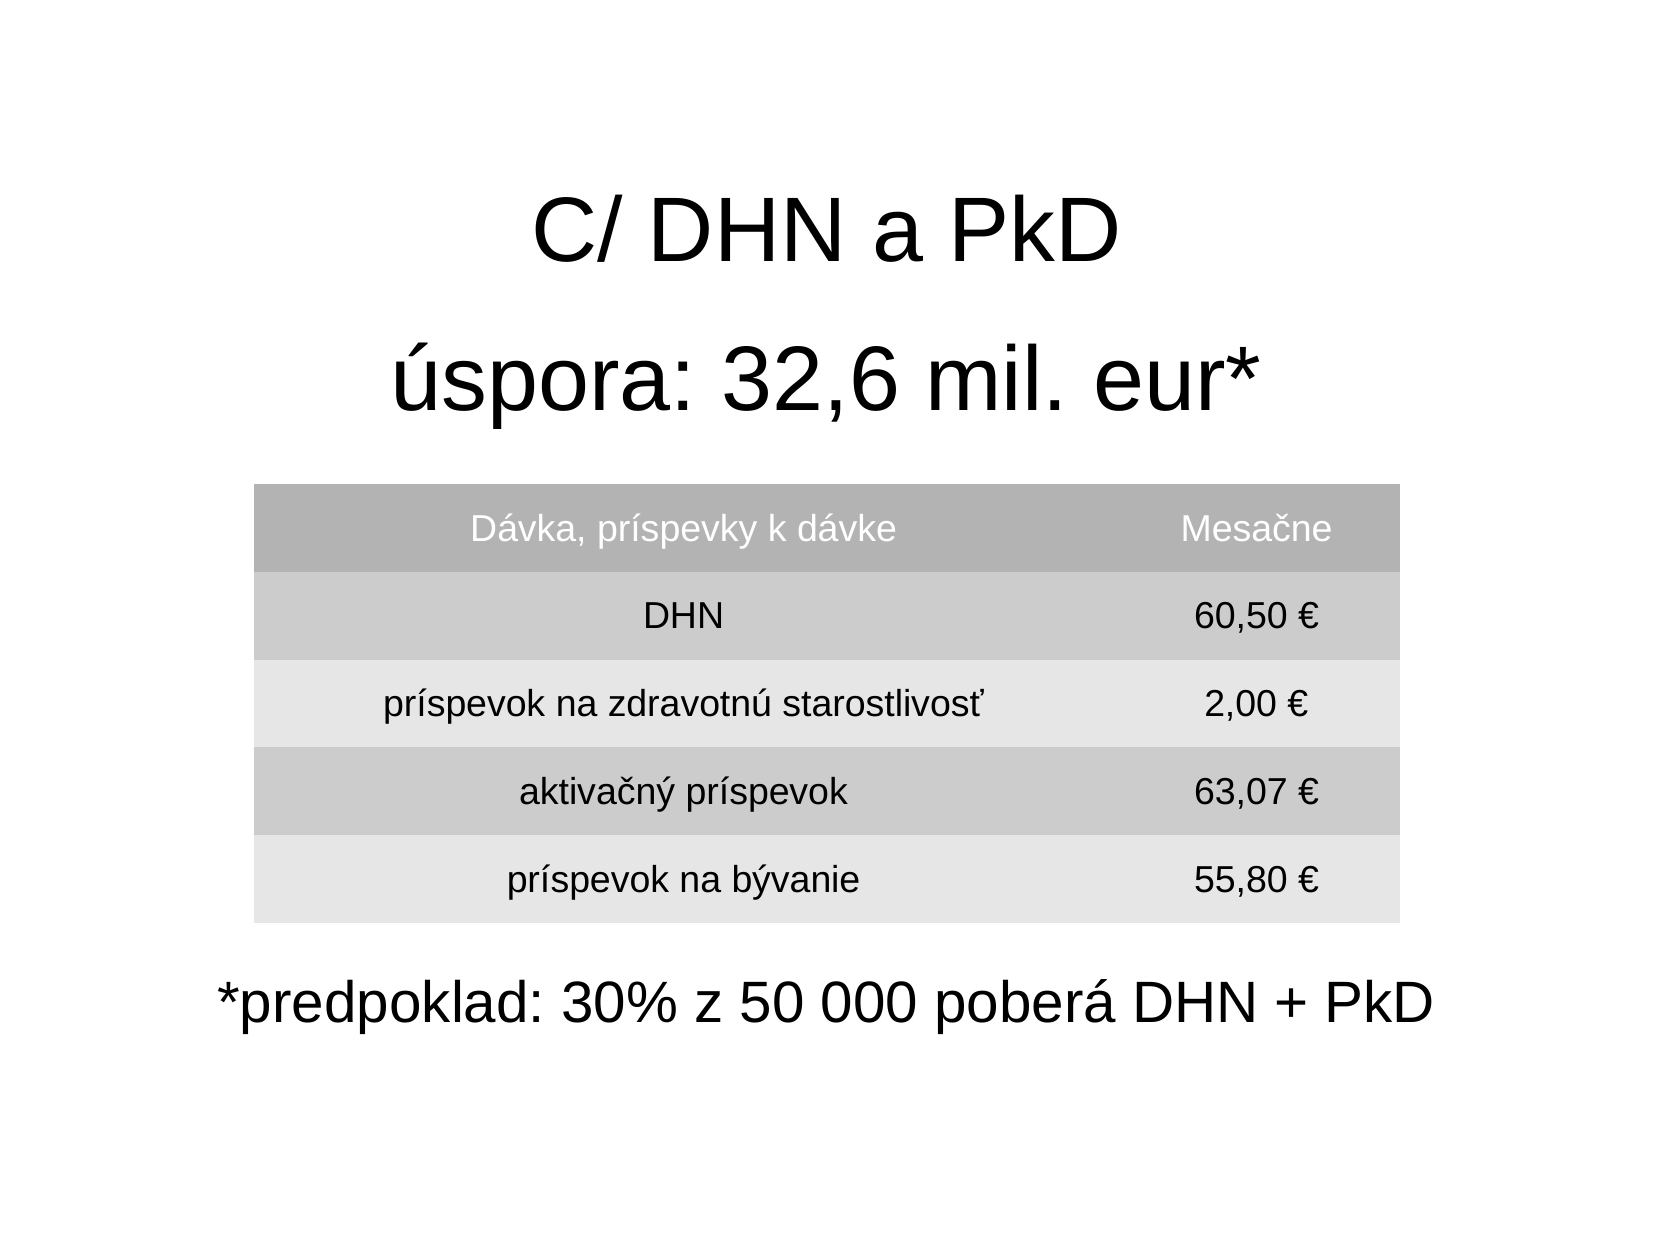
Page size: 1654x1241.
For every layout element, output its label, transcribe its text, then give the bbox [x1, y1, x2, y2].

table_cell 2,00 € [1113, 660, 1400, 747]
table_cell 63,07 € [1113, 747, 1400, 835]
table_cell príspevok na bývanie [254, 835, 1113, 923]
text_box C/ DHN a PkD úspora: 32,6 mil. eur* *predpoklad: 30% z 50 000 poberá DHN + PkD [168, 171, 1486, 1152]
table_cell aktivačný príspevok [254, 747, 1113, 835]
table_header Mesačne [1113, 484, 1400, 572]
table_header Dávka, príspevky k dávke [254, 484, 1113, 572]
table_cell príspevok na zdravotnú starostlivosť [254, 660, 1113, 747]
table_cell 55,80 € [1113, 835, 1400, 923]
table_cell 60,50 € [1113, 572, 1400, 660]
table_cell DHN [254, 572, 1113, 660]
